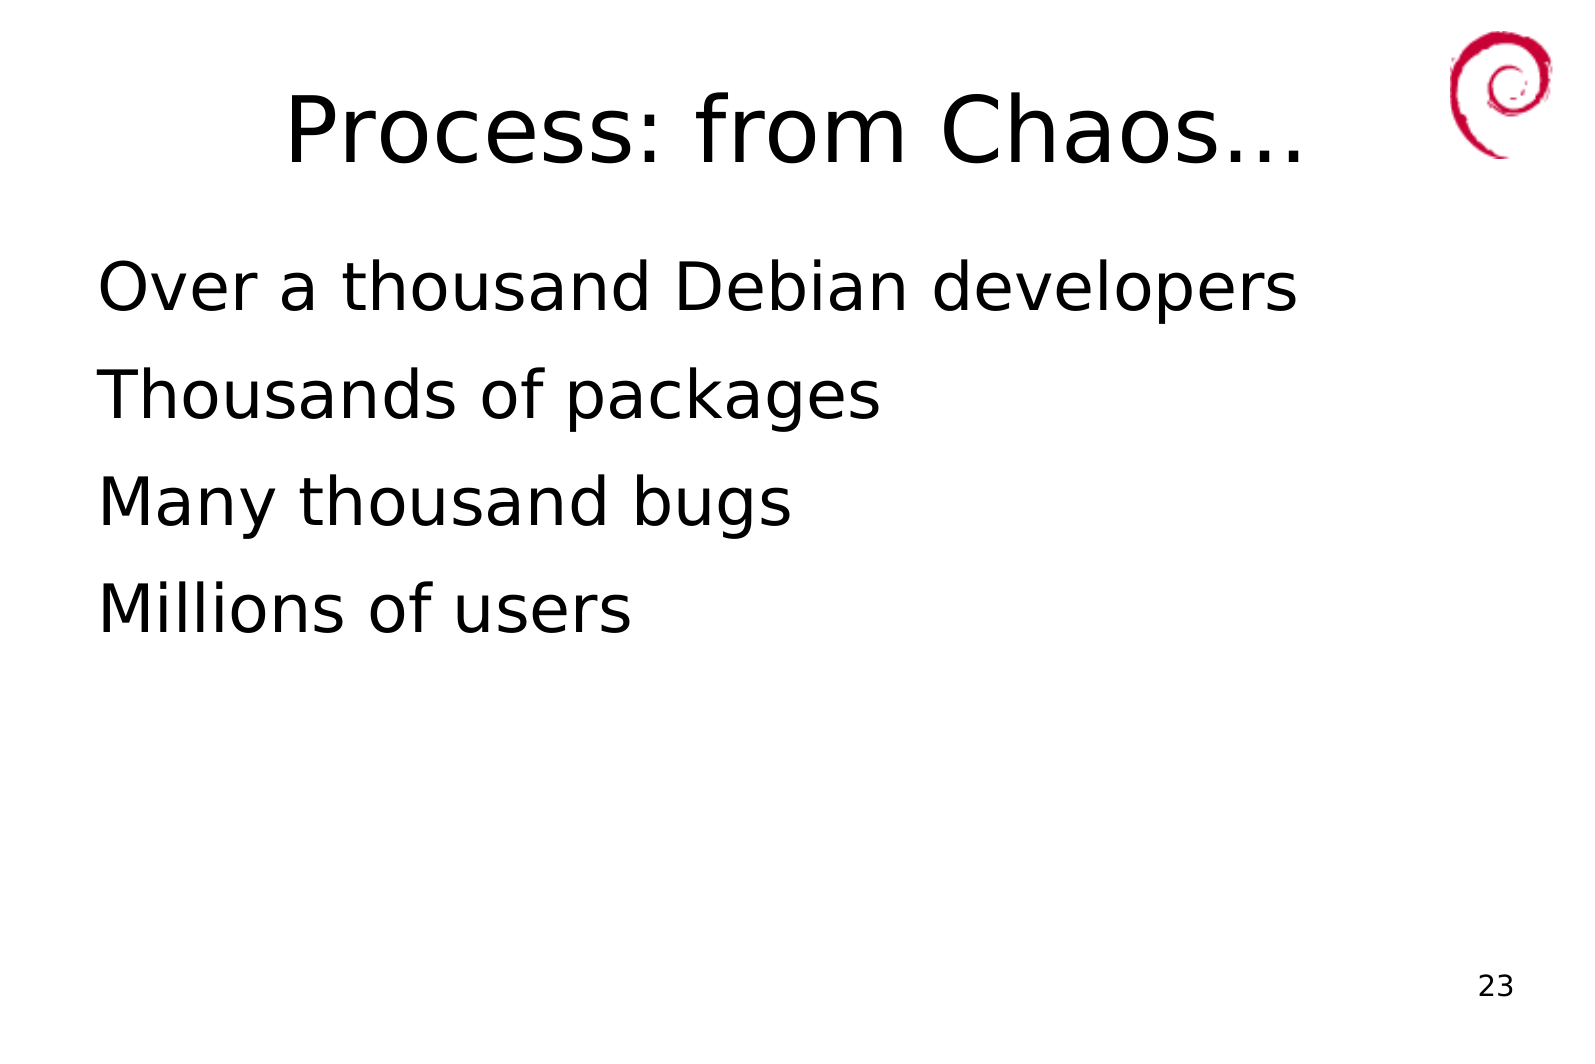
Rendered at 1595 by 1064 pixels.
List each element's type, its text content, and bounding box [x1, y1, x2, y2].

title Process: from Chaos... [79, 42, 1515, 221]
picture [1450, 31, 1555, 159]
list Over a thousand Debian developers Thousands of packages Many thousand bugs Millions of users [79, 248, 1515, 951]
